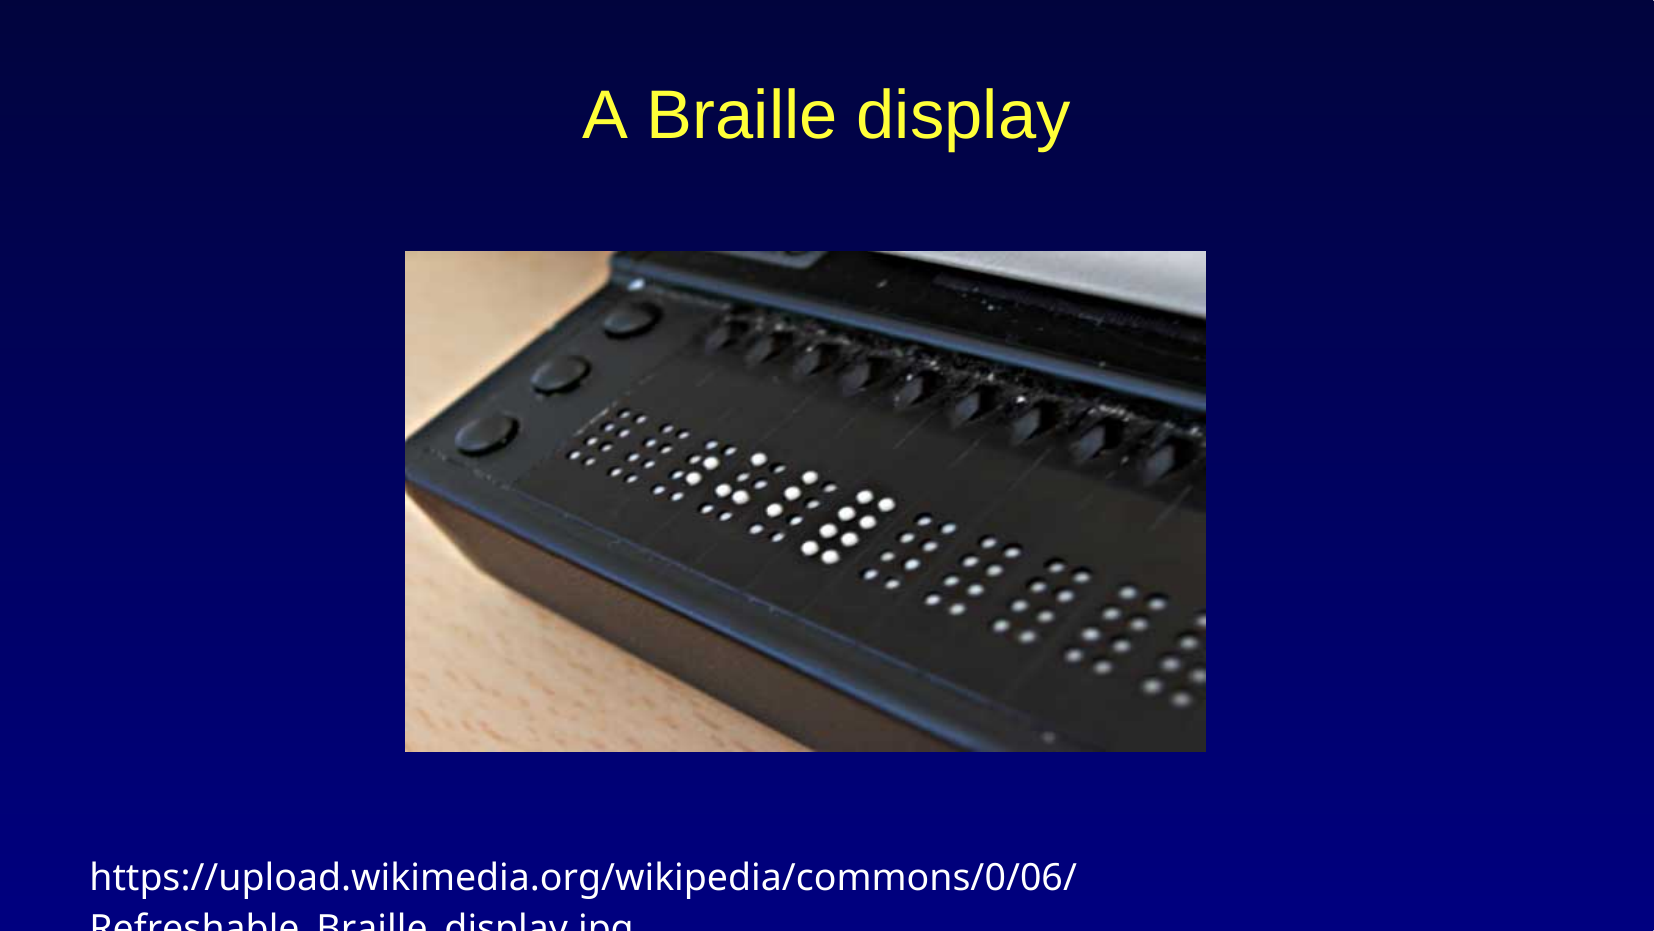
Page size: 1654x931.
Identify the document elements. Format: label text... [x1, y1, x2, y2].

title A Braille display [82, 37, 1571, 193]
picture [405, 251, 1206, 753]
text_box https://upload.wikimedia.org/wikipedia/commons/0/06/Refreshable_Braille_display.jpg [89, 850, 1572, 901]
